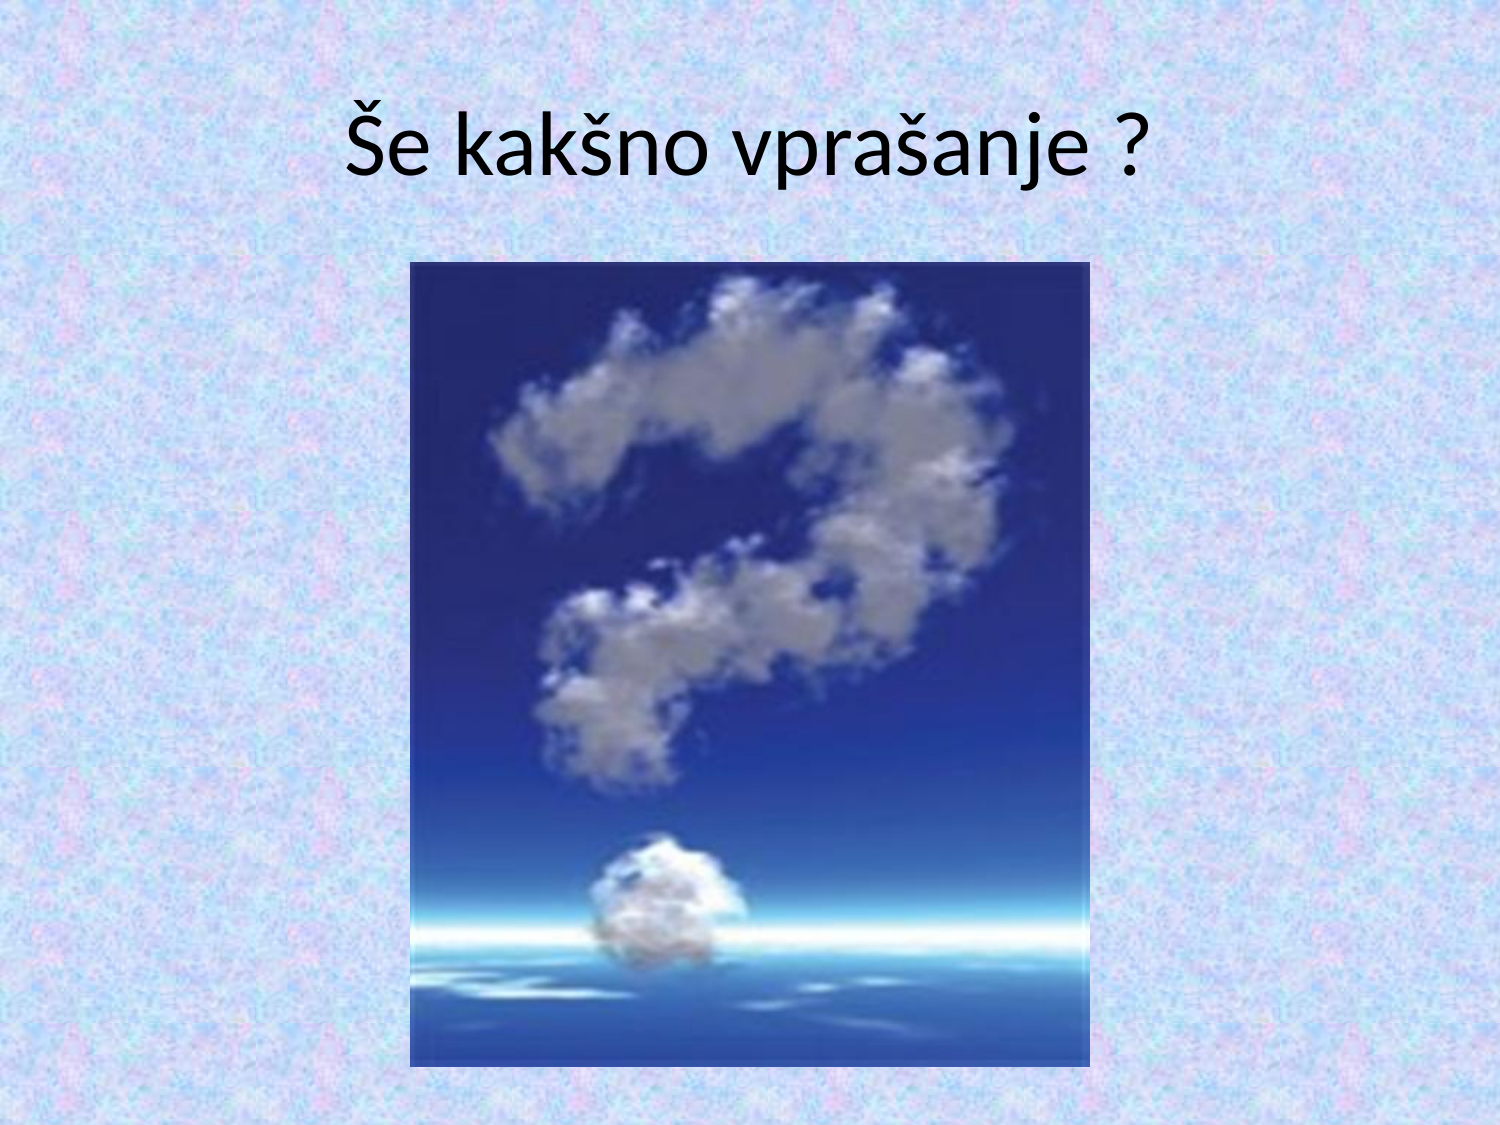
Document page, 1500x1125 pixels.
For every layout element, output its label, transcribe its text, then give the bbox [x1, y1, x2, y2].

title Še kakšno vprašanje ? [75, 45, 1425, 233]
picture [0, 0, 1500, 1125]
